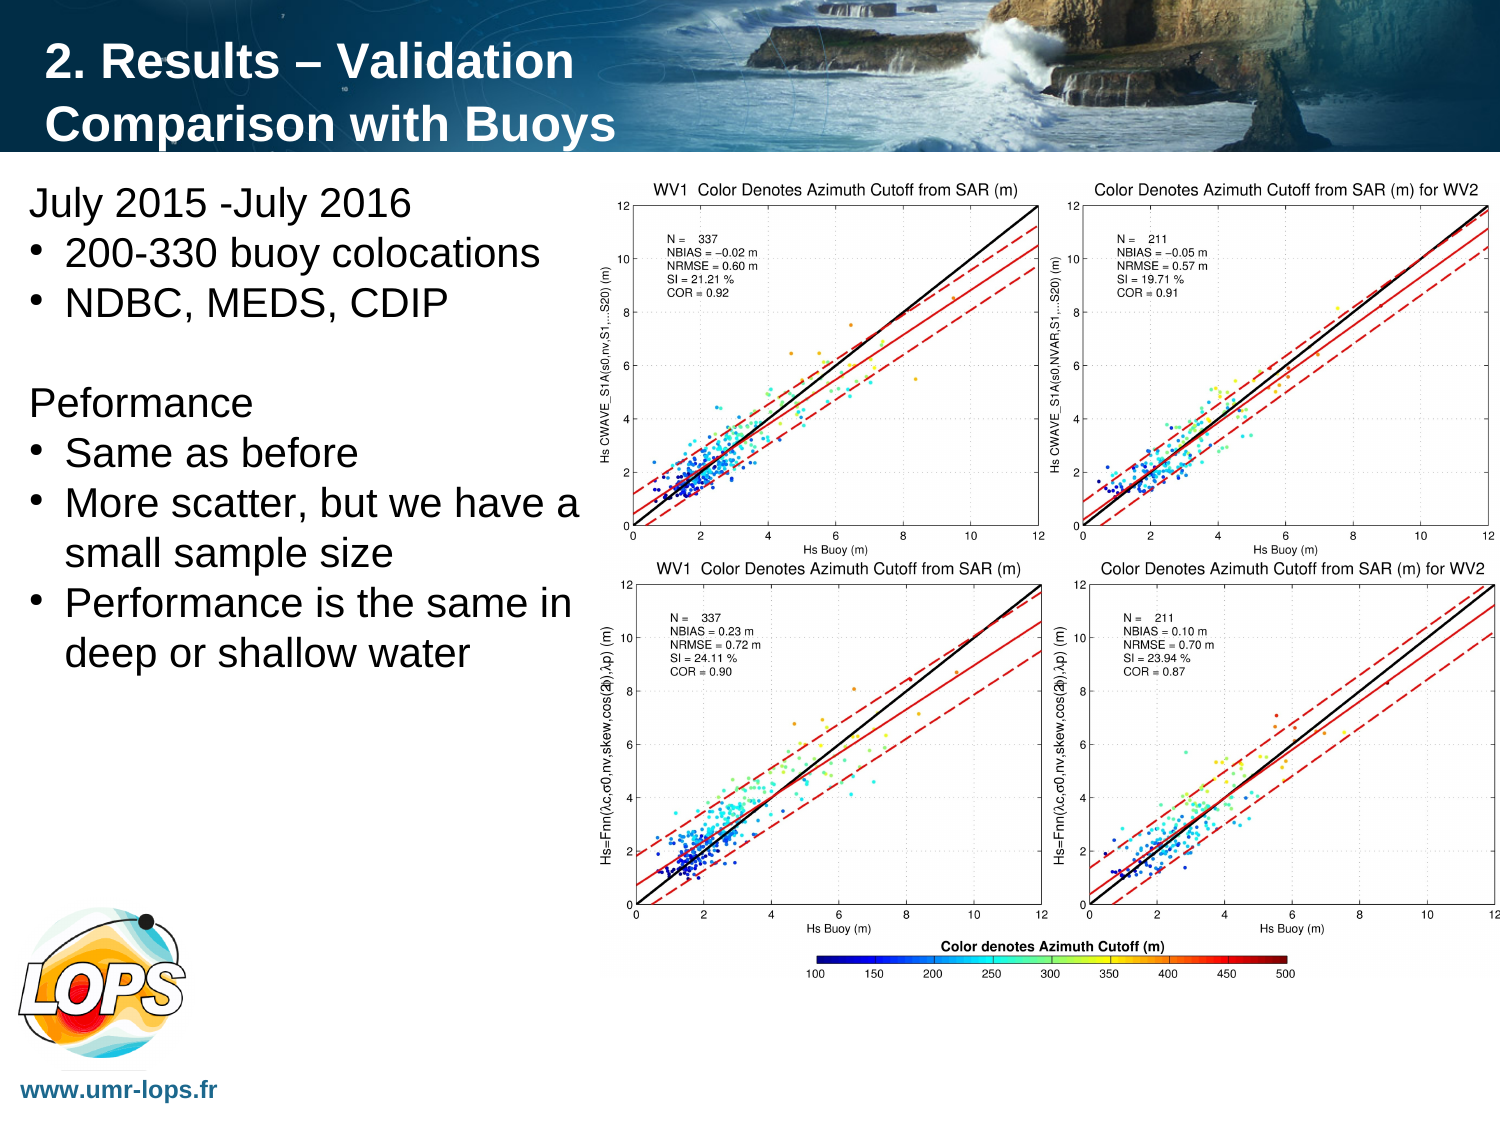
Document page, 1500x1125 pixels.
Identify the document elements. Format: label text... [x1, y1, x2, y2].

text_box 2. Results – Validation Comparison with Buoys [29, 17, 812, 166]
picture [12, 897, 195, 1071]
picture [0, 0, 1500, 152]
text_box July 2015 -July 2016 200-330 buoy colocations NDBC, MEDS, CDIP Peformance Same as before More scatter, but we have a small sample size Performance is the same in deep or shallow water [14, 168, 603, 684]
picture [600, 183, 1500, 978]
